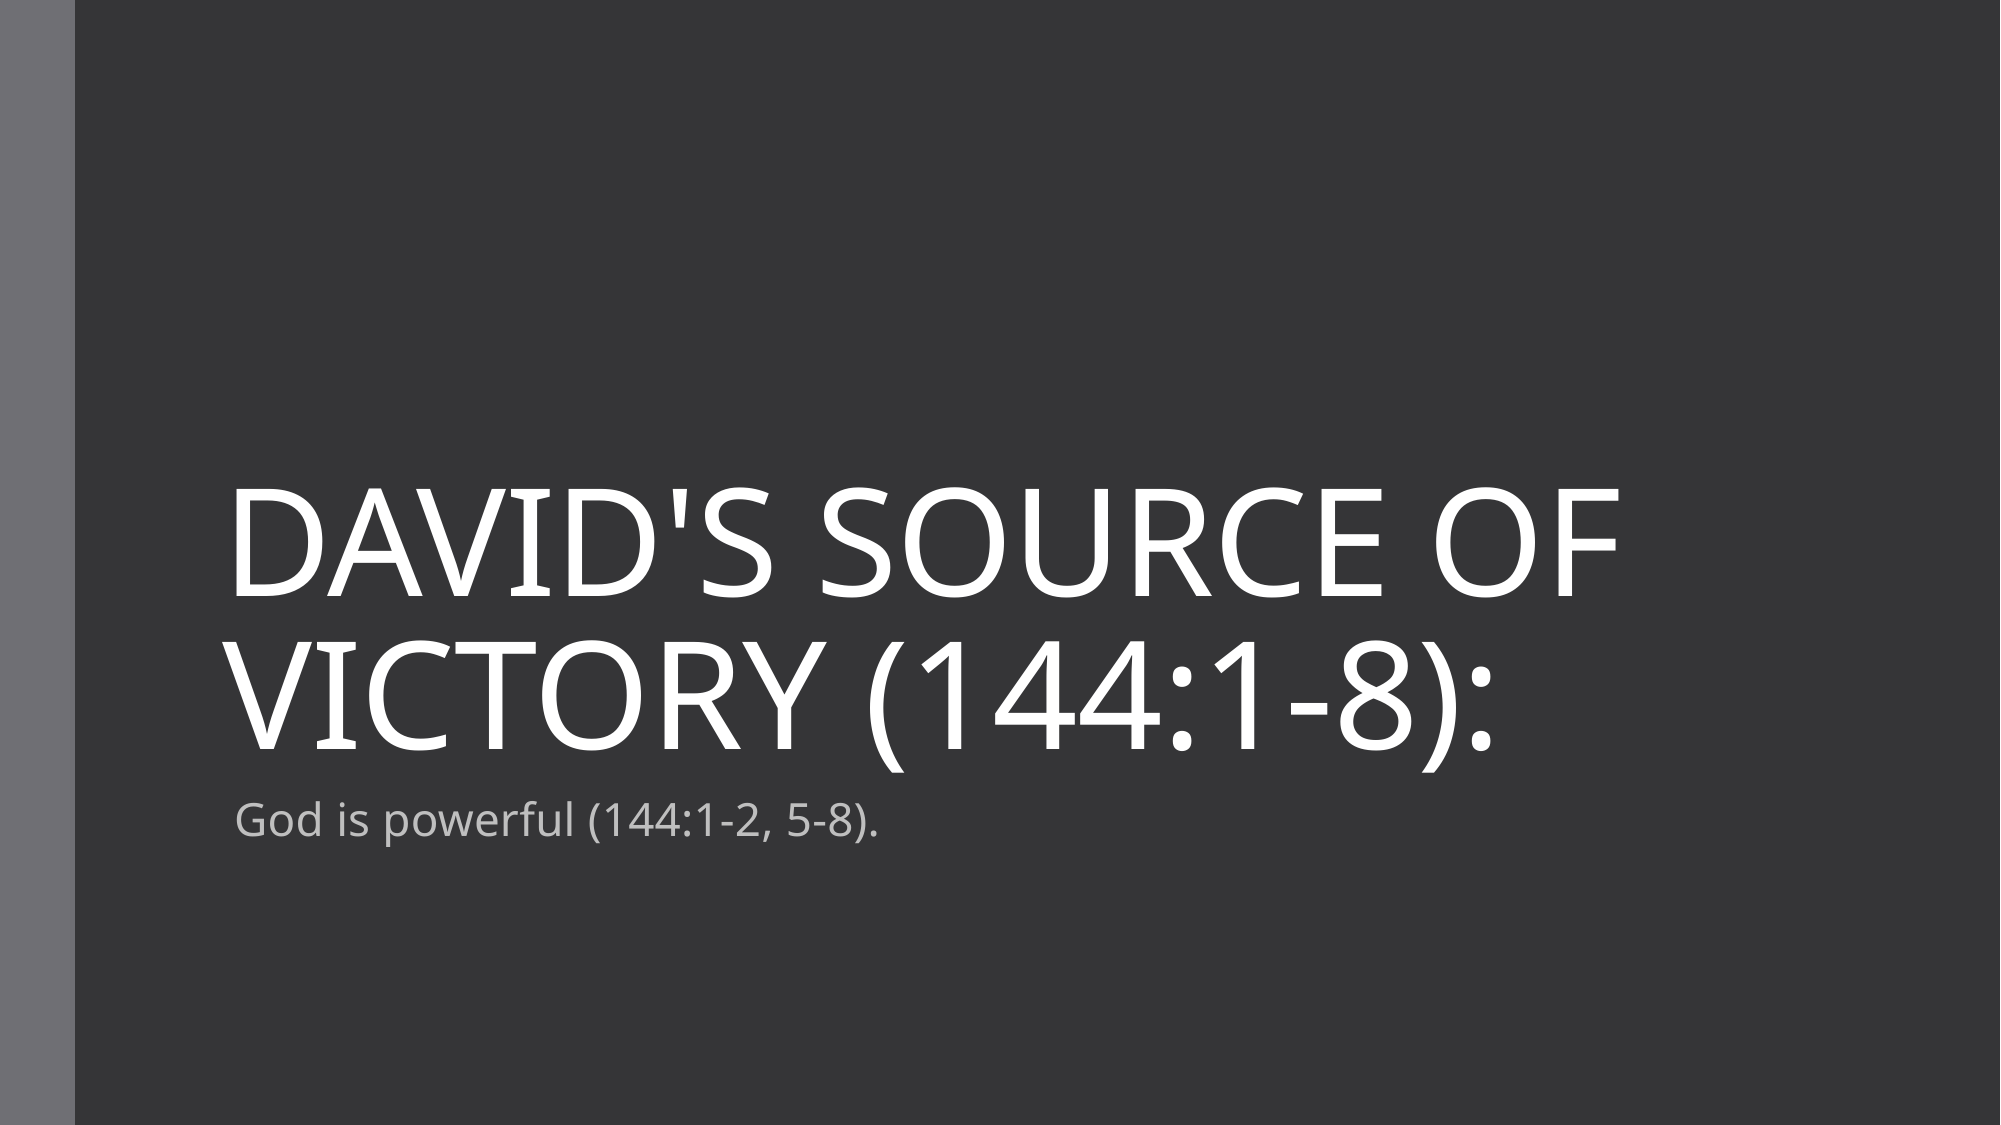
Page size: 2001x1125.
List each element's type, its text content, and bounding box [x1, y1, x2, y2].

title DAVID'S SOURCE OF VICTORY (144:1-8): [206, 124, 1752, 787]
subtitle God is powerful (144:1-2, 5-8). [206, 787, 1752, 1066]
